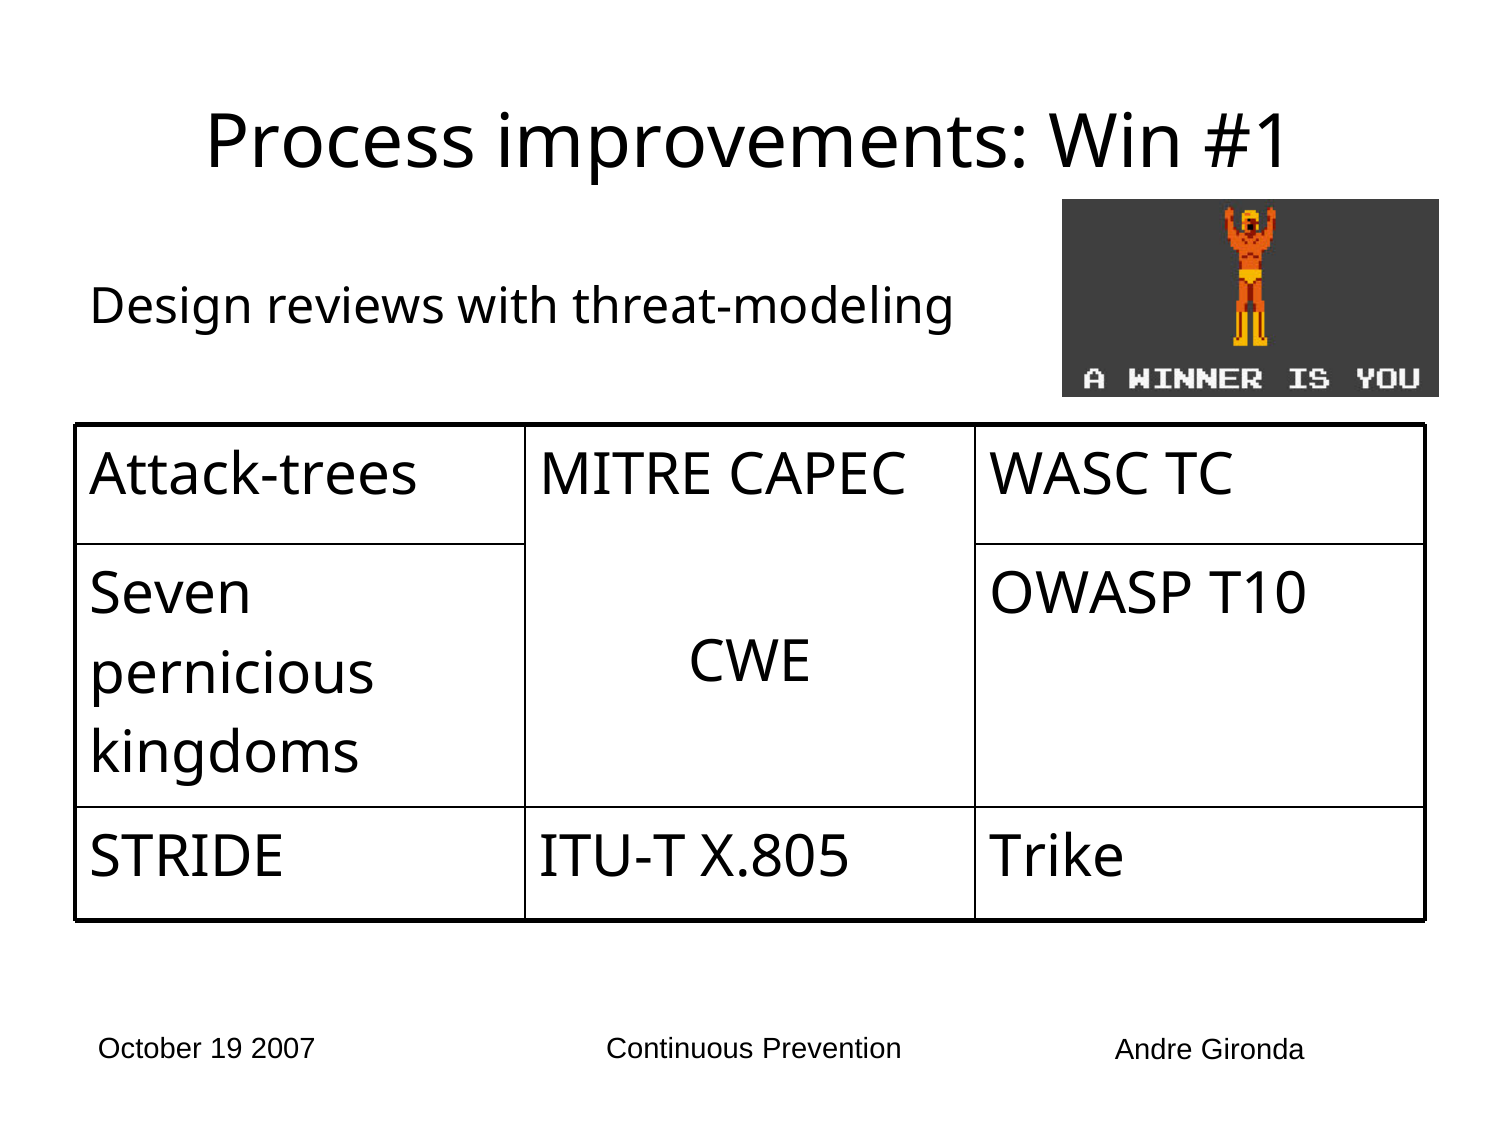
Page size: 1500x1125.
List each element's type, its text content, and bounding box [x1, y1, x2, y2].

text_box ITU-T X.805 [526, 808, 974, 918]
text_box OWASP T10 [976, 545, 1423, 806]
title Process improvements: Win #1 [75, 45, 1426, 233]
list Design reviews with threat-modeling [75, 262, 1426, 424]
text_box WASC TC [976, 427, 1423, 543]
picture [1062, 199, 1439, 397]
text_box MITRE CAPEC CWE [526, 427, 974, 806]
text_box Attack-trees [77, 427, 524, 543]
text_box STRIDE [77, 808, 524, 918]
text_box Trike [976, 808, 1423, 918]
text_box Seven pernicious kingdoms [77, 545, 524, 806]
